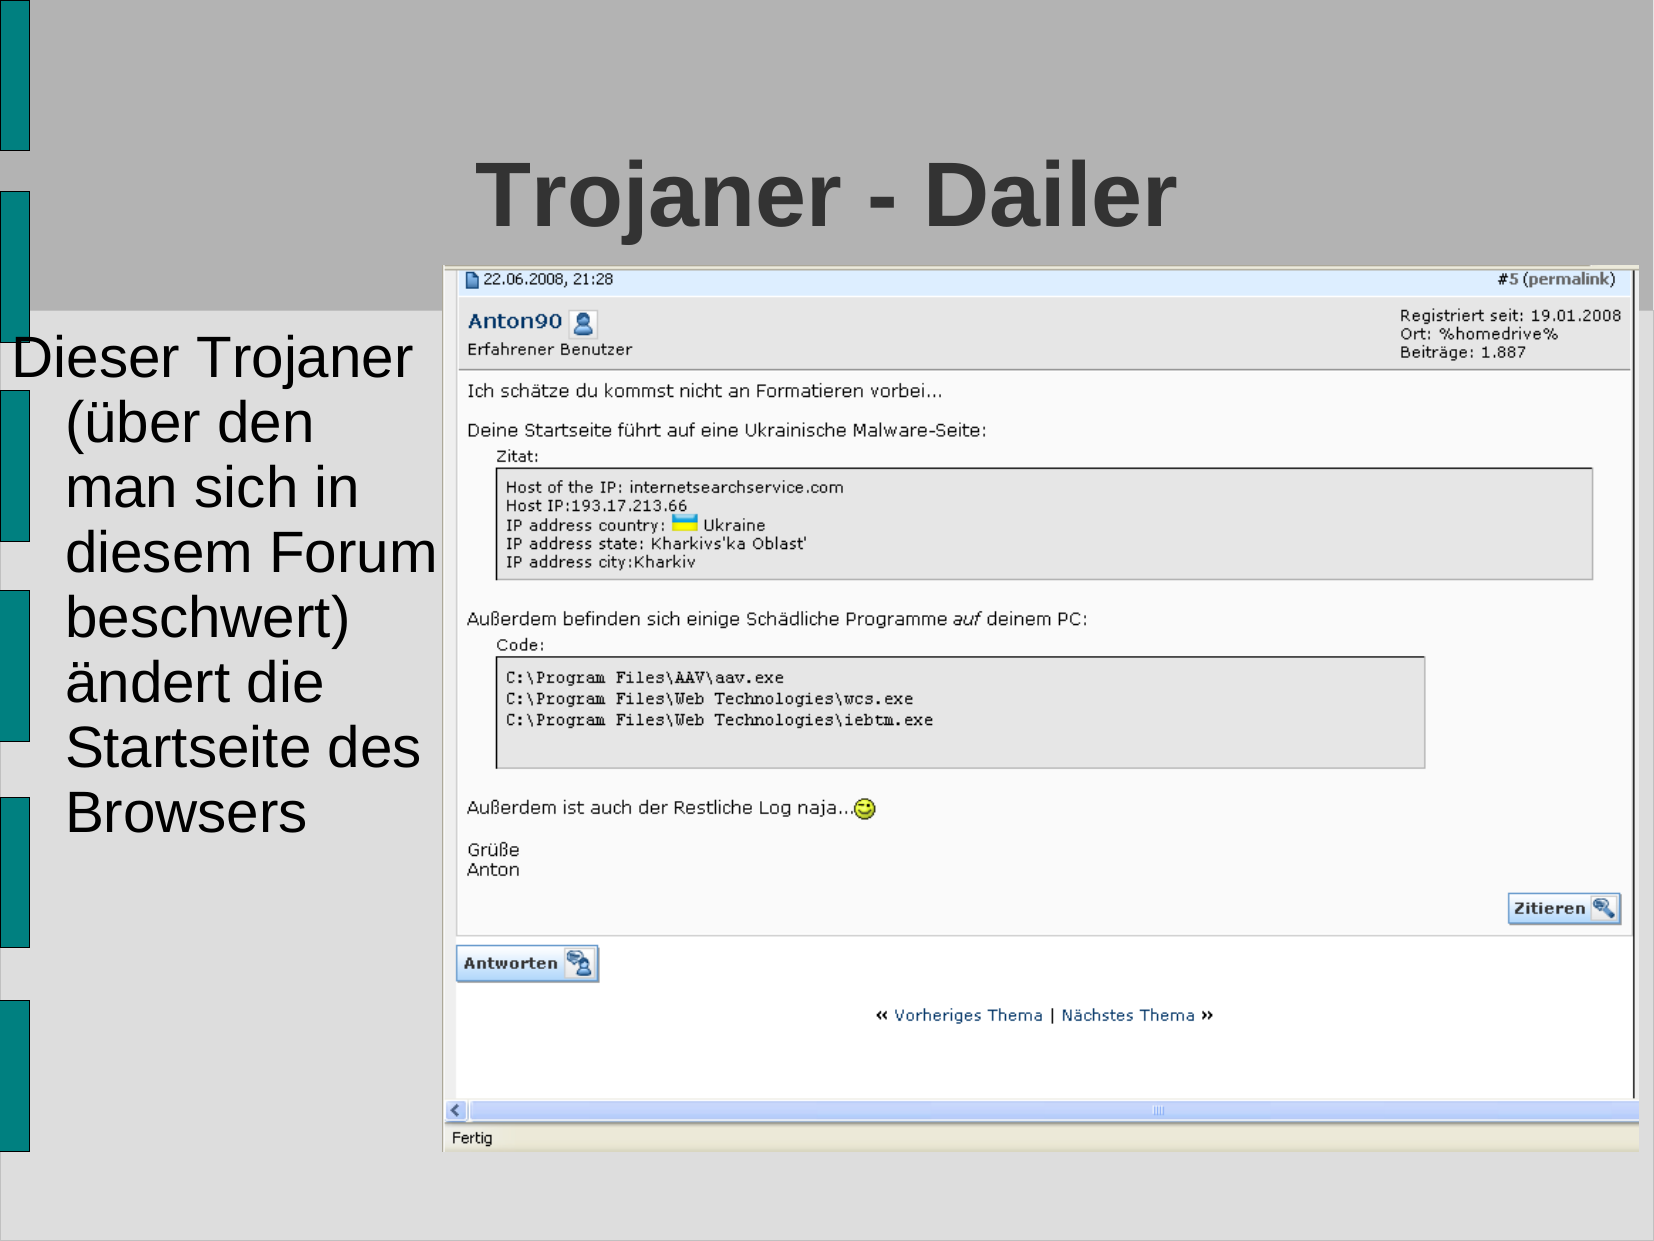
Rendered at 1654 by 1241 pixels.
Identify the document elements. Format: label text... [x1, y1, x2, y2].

list Dieser Trojaner (über den man sich in diesem Forum beschwert) ändert die Startseite des Browsers [0, 324, 443, 1153]
picture [442, 265, 1639, 1152]
title Trojaner - Dailer [121, 91, 1534, 299]
